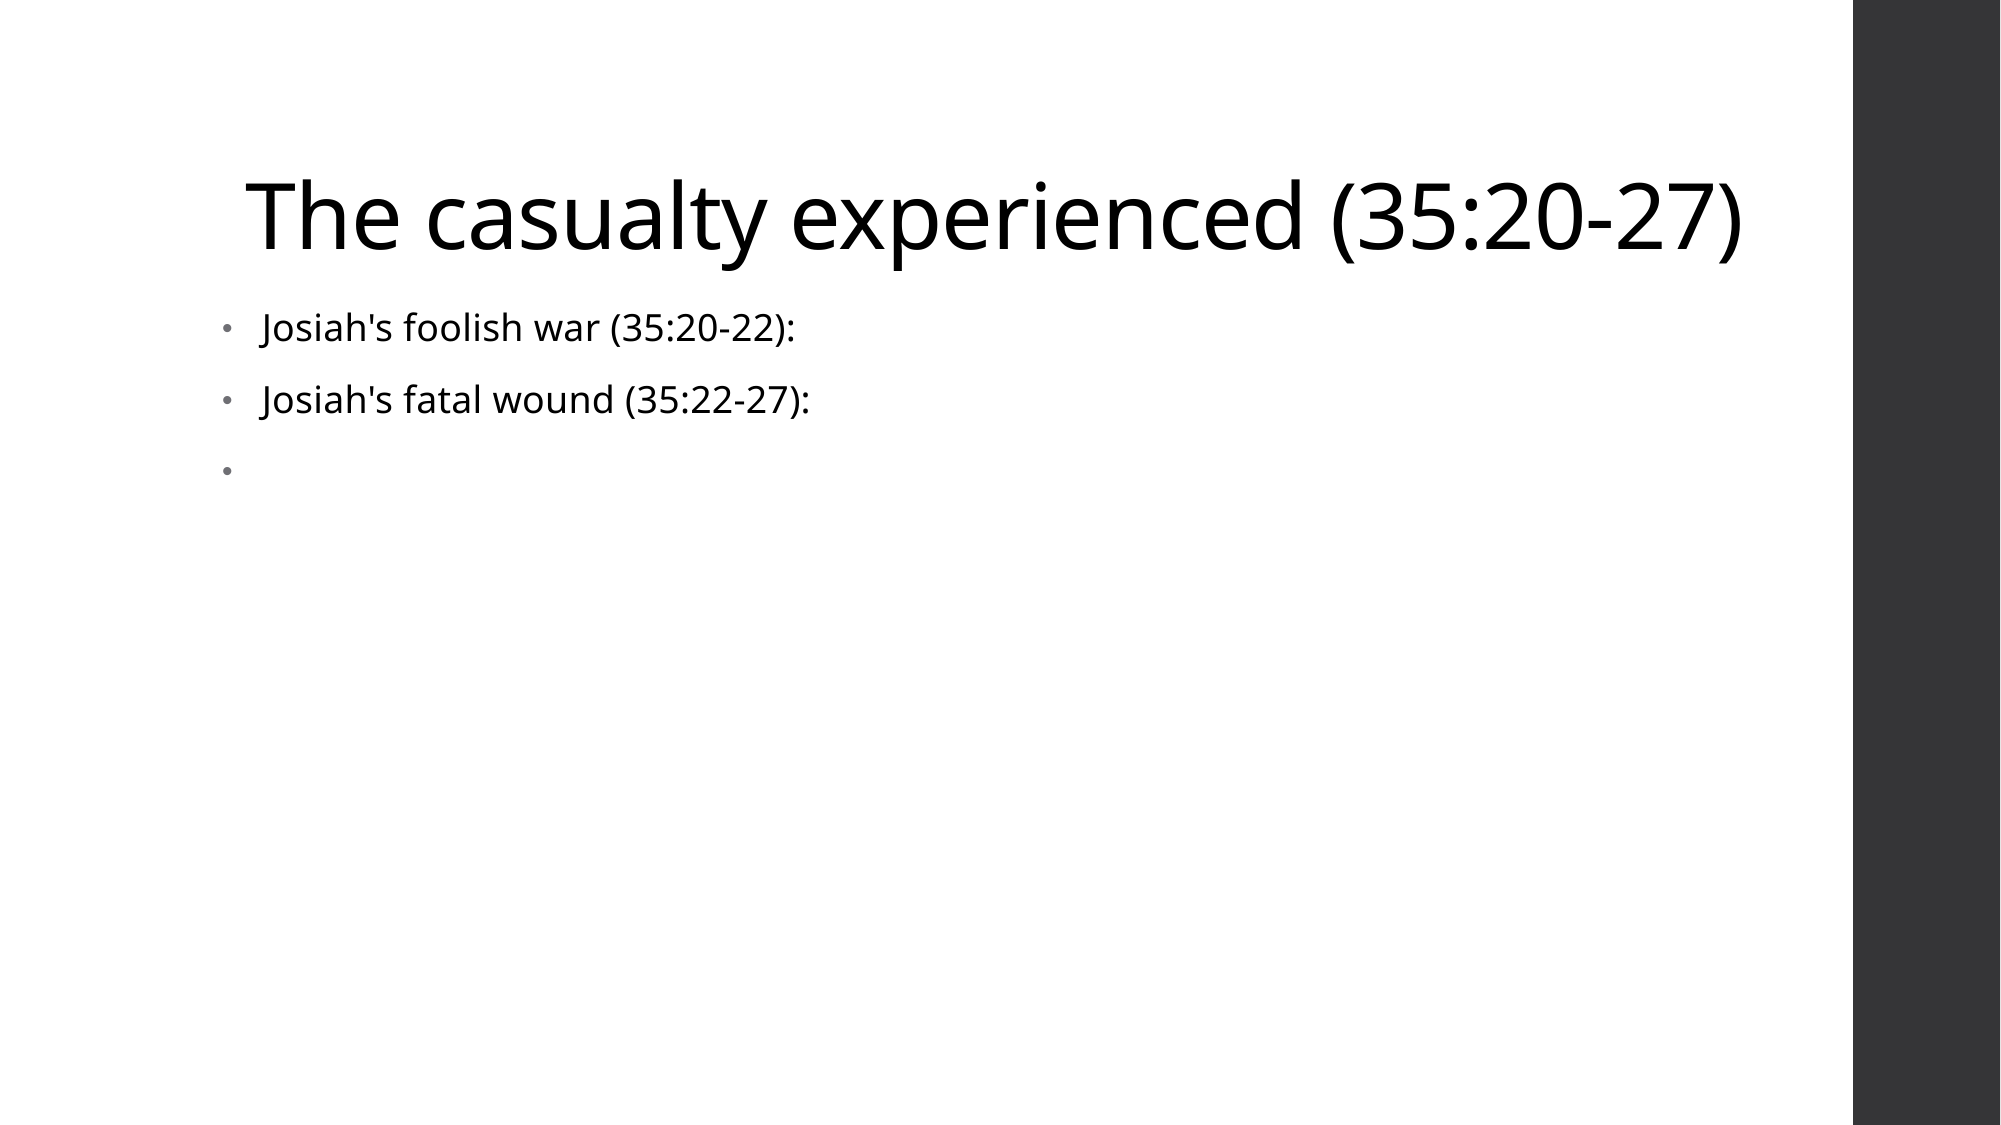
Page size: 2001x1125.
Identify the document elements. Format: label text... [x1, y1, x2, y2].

title The casualty experienced (35:20-27) [206, 60, 1797, 278]
list Josiah's foolish war (35:20-22): Josiah's fatal wound (35:22-27): [206, 299, 1617, 1014]
